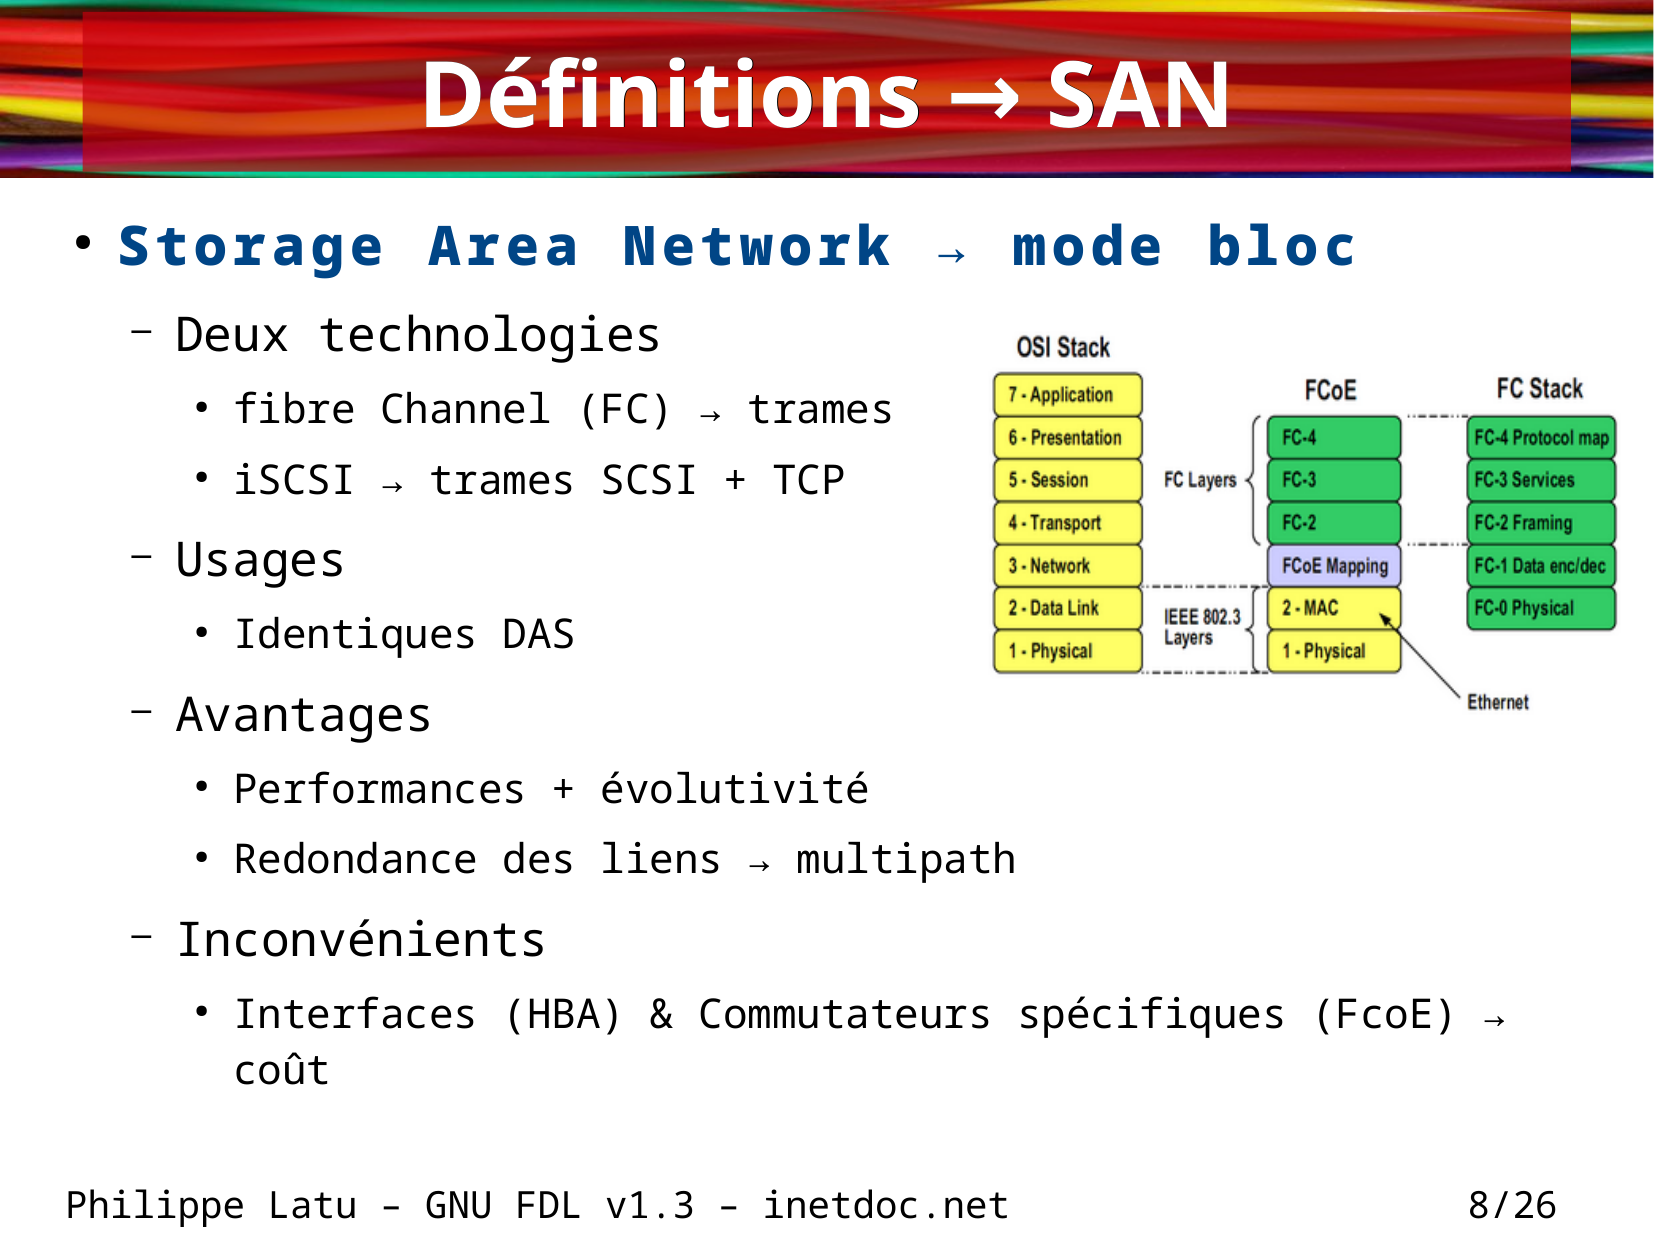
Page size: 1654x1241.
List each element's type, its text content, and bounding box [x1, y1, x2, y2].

text_box Philippe Latu – GNU FDL v1.3 – inetdoc.net 26/26 [59, 1133, 1595, 1237]
picture [1571, 321, 1630, 733]
title Définitions → SAN [82, 11, 1571, 172]
list Storage Area Network → mode bloc Deux technologies fibre Channel (FC) → trames iSCSI → trames SCSI + TCP Usages Identiques DAS Avantages Performances + évolutivité Redondance des liens → multipath Inconvénients Interfaces (HBA) & Commutateurs spécifiques (FcoE) → coût [59, 206, 1571, 1098]
picture [0, 0, 1654, 178]
